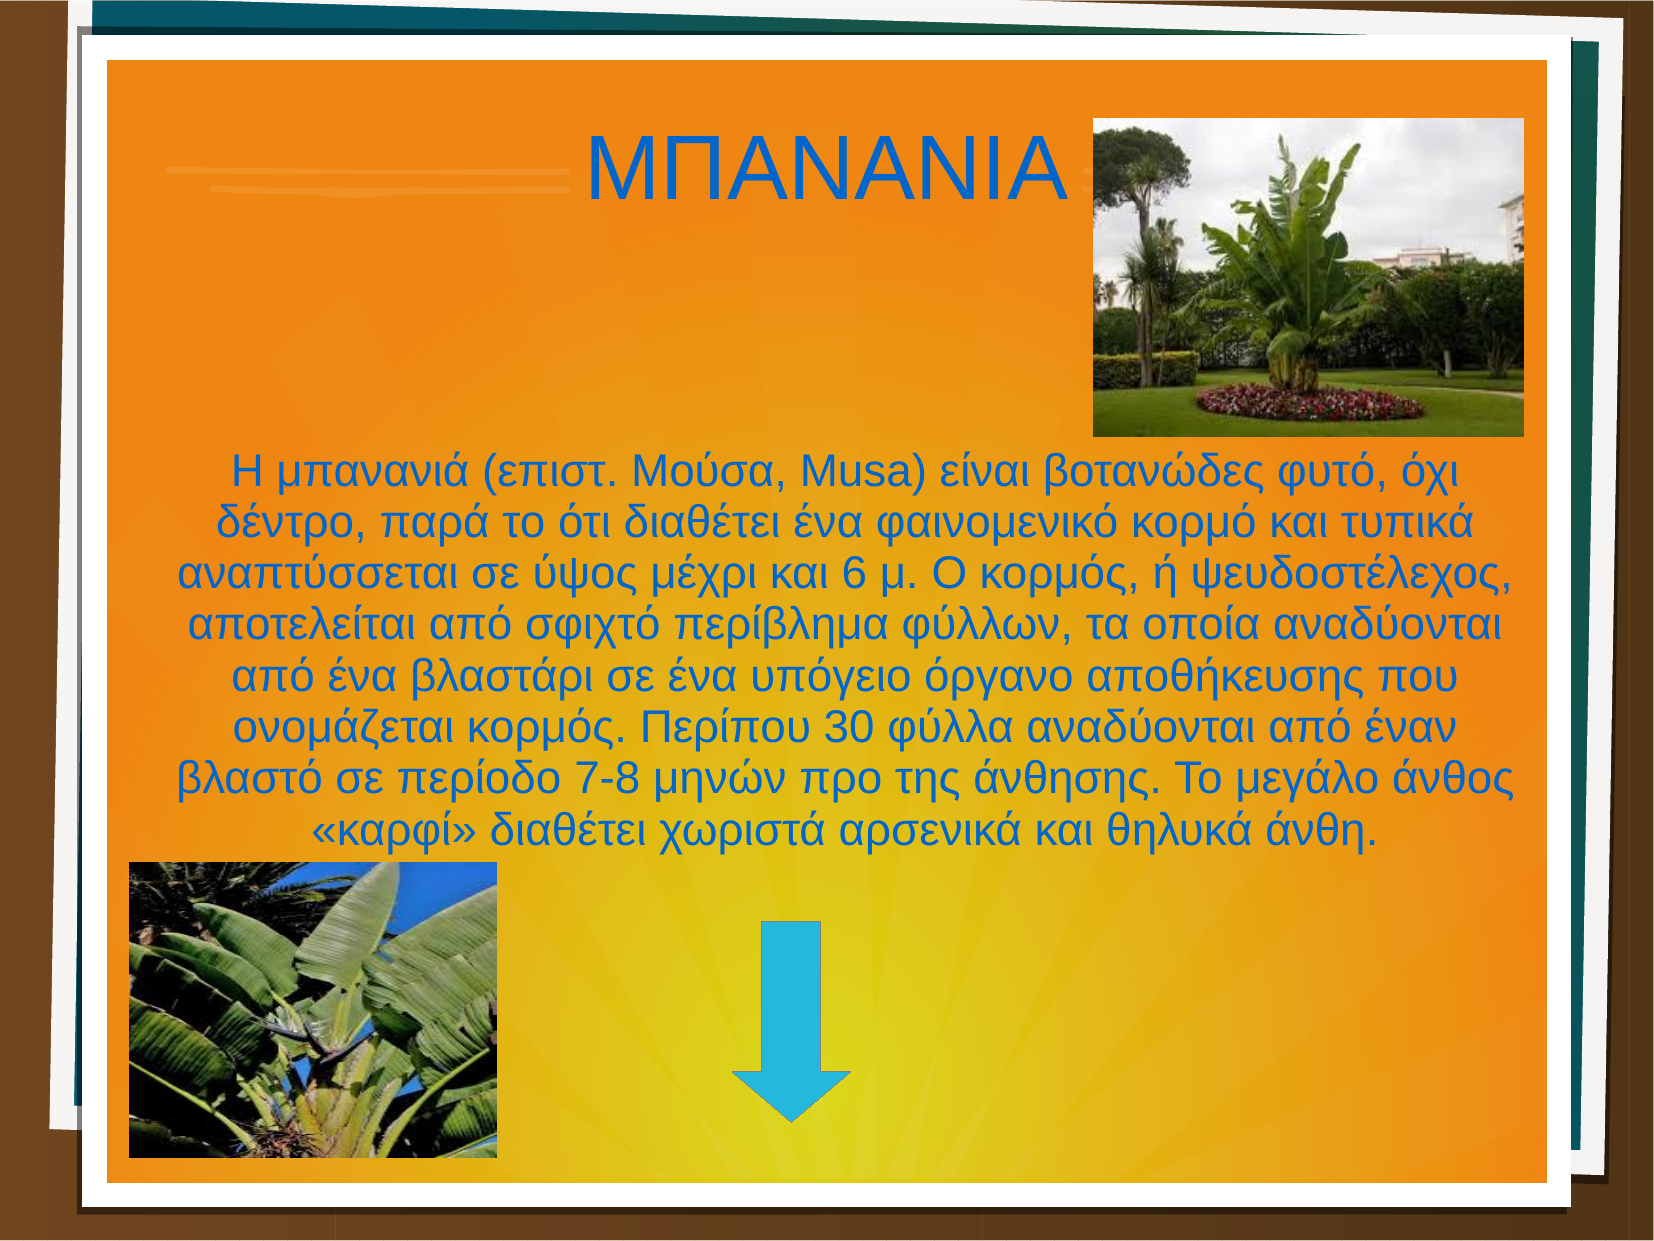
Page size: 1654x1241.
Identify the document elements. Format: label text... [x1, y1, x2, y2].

title ΜΠΑΝΑΝΙΑ [566, 78, 1087, 257]
subtitle Η μπανανιά (επιστ. Μούσα, Musa) είναι βοτανώδες φυτό, όχι δέντρο, παρά το ότι διαθέτει ένα φαινομενικό κορμό και τυπικά αναπτύσσεται σε ύψος μέχρι και 6 μ. Ο κορμός, ή ψευδοστέλεχος, αποτελείται από σφιχτό περίβλημα φύλλων, τα οποία αναδύονται από ένα βλαστάρι σε ένα υπόγειο όργανο αποθήκευσης που ονομάζεται κορμός. Περίπου 30 φύλλα αναδύονται από έναν βλαστό σε περίοδο 7-8 μηνών προ της άνθησης. Το μεγάλο άνθος «καρφί» διαθέτει χωριστά αρσενικά και θηλυκά άνθη. [153, 290, 1538, 1010]
text_box [732, 921, 851, 1123]
picture [129, 862, 497, 1158]
picture [1093, 118, 1524, 438]
